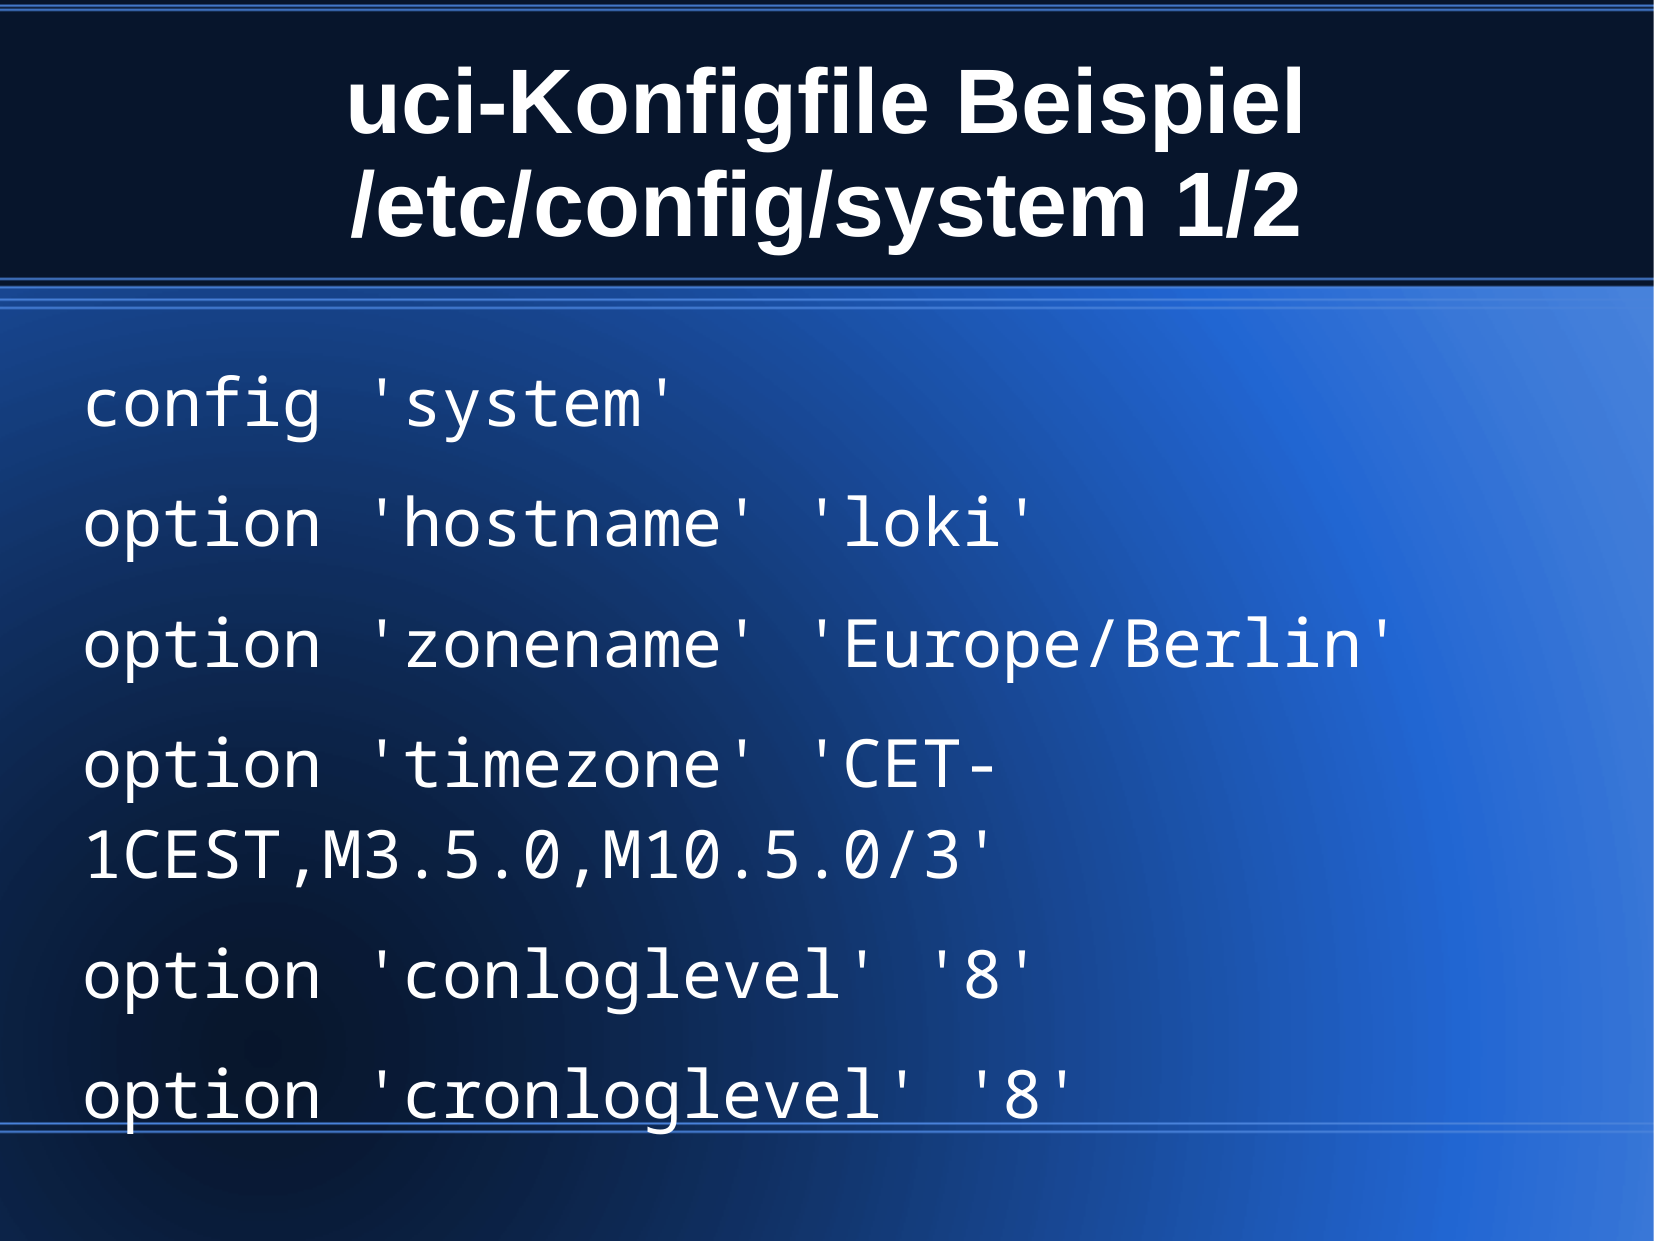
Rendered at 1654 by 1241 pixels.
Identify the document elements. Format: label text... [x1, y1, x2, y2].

title uci-Konfigfile Beispiel /etc/config/system 1/2 [82, 50, 1571, 256]
list config 'system' option 'hostname' 'loki' option 'zonename' 'Europe/Berlin' option 'timezone' 'CET-1CEST,M3.5.0,M10.5.0/3' option 'conloglevel' '8' option 'cronloglevel' '8' [82, 355, 1571, 1159]
picture [0, 0, 1654, 1241]
